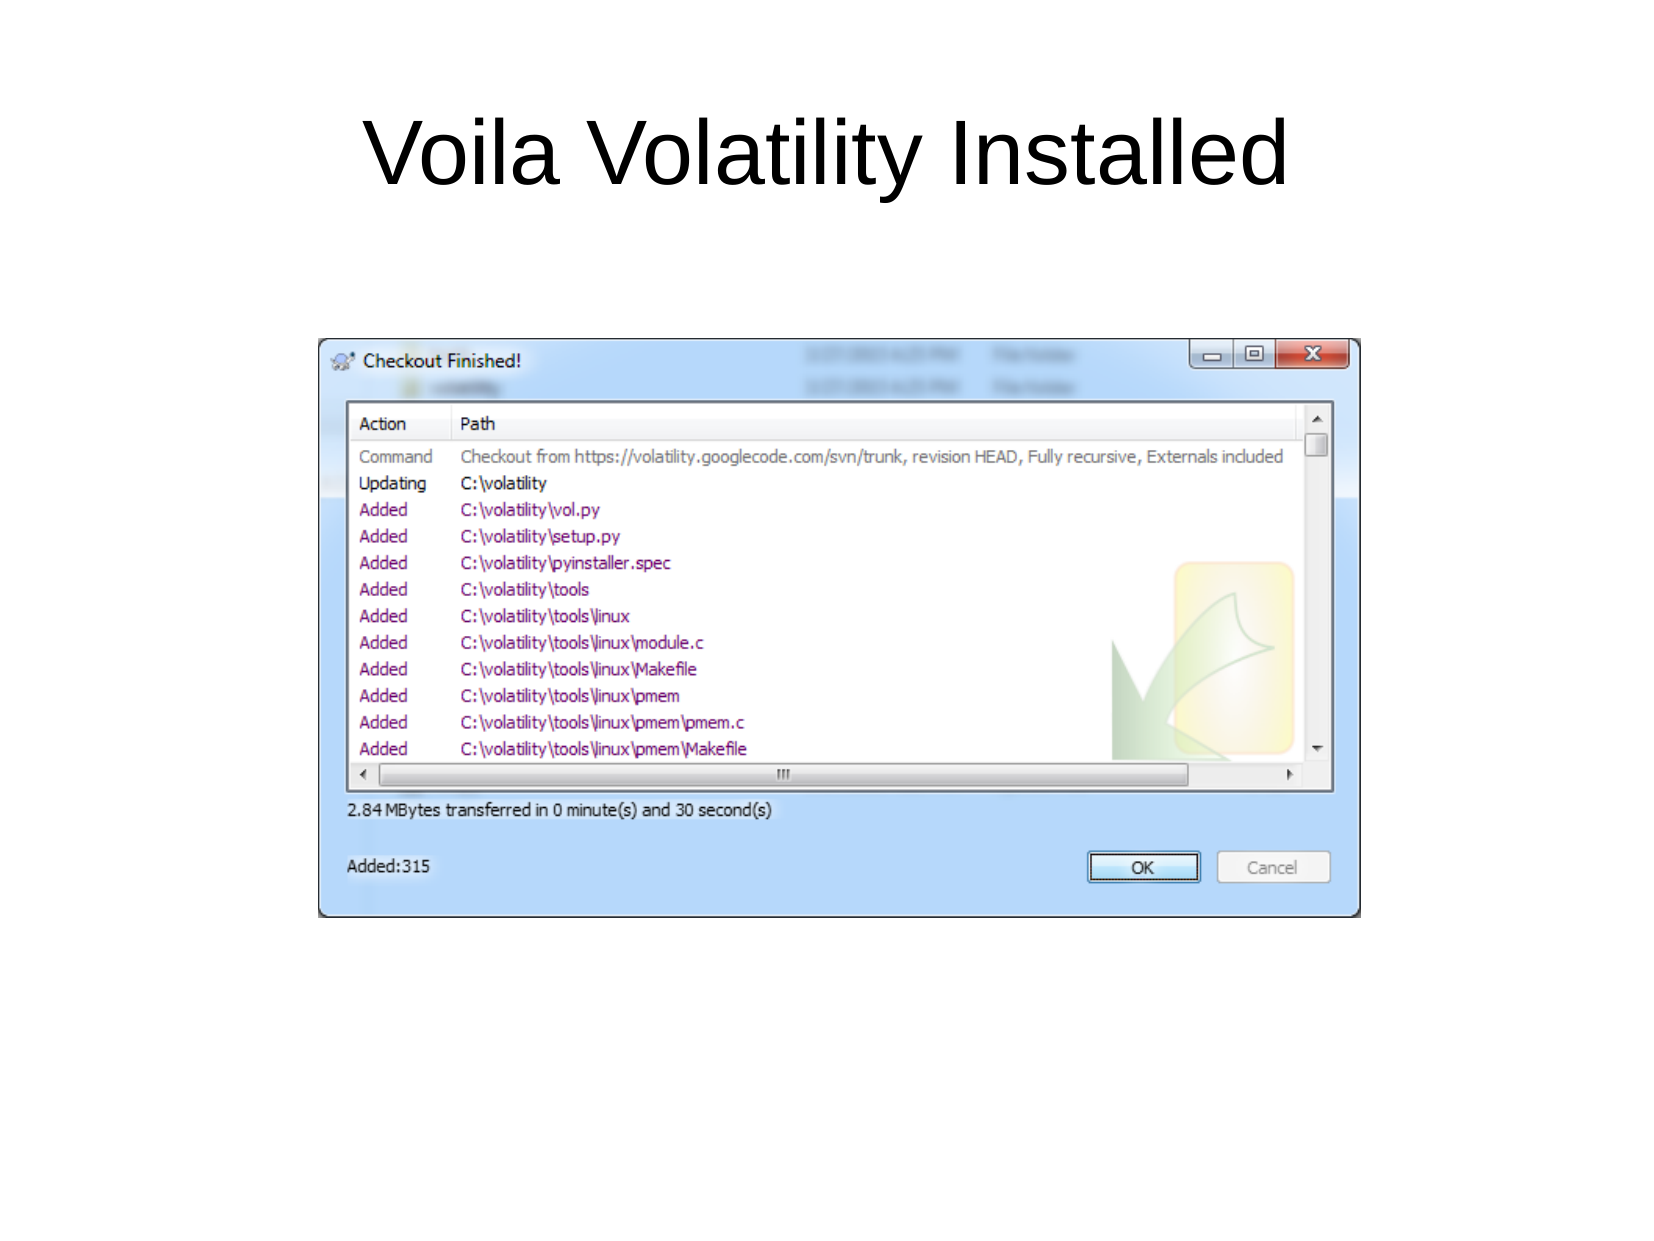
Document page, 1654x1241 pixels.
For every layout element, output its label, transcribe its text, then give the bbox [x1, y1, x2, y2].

picture [318, 338, 1361, 918]
title Voila Volatility Installed [82, 49, 1571, 257]
